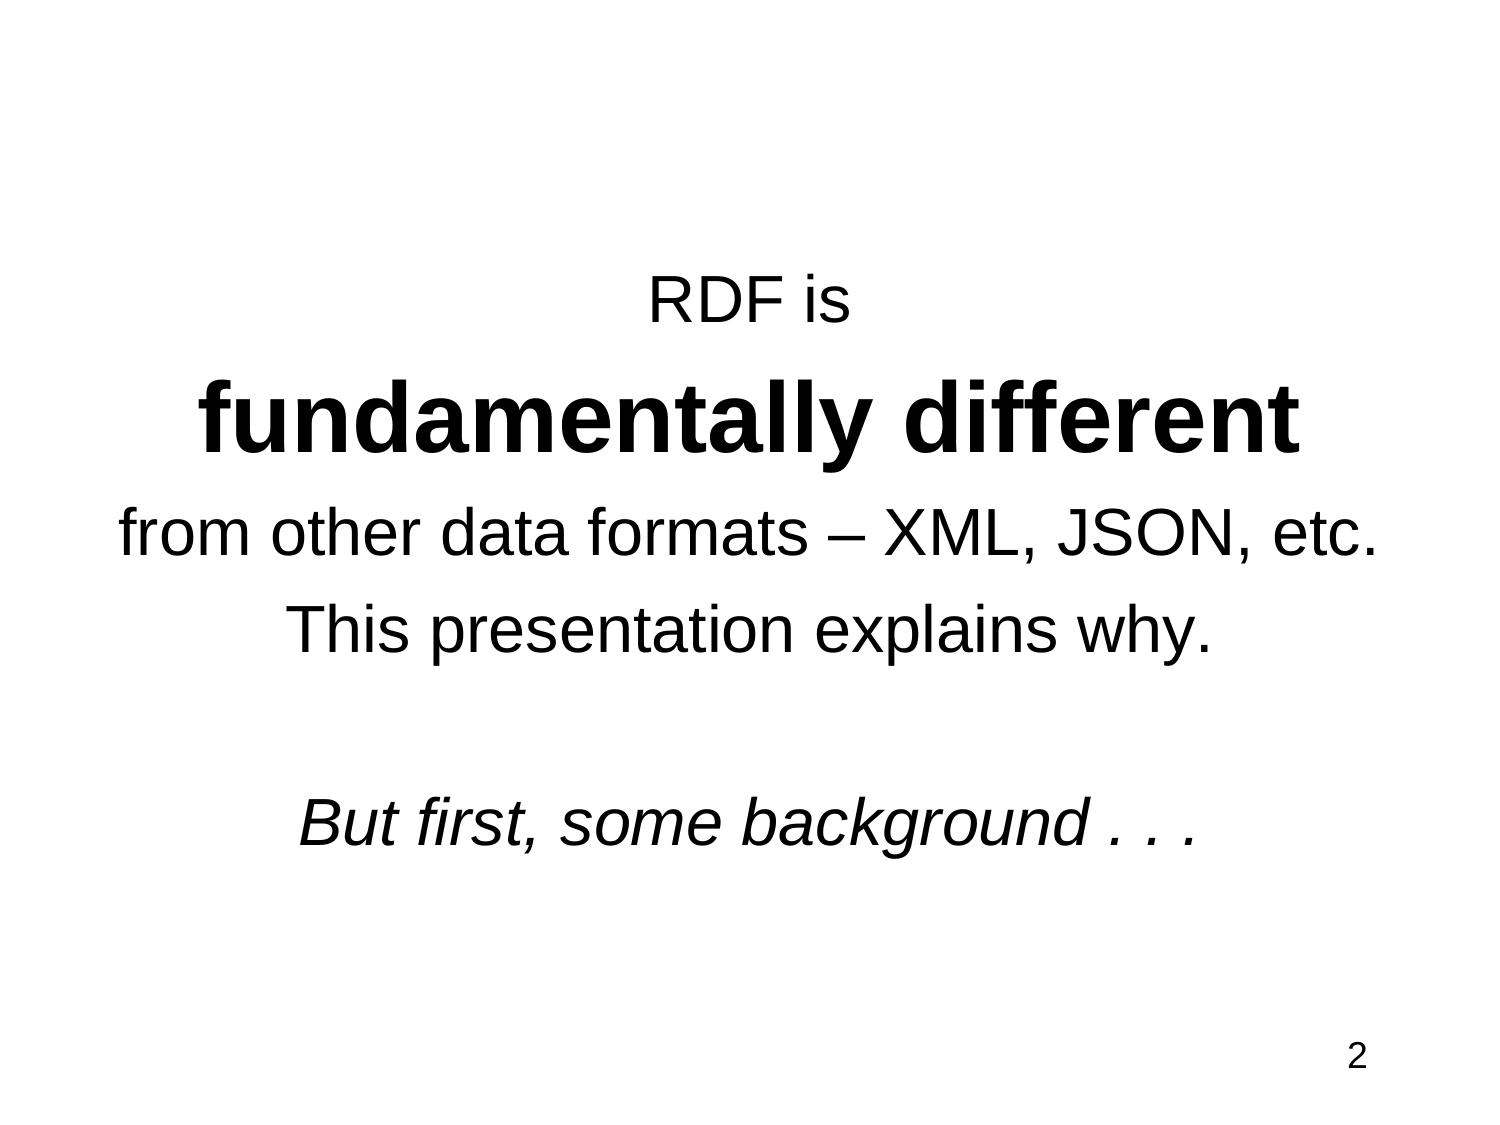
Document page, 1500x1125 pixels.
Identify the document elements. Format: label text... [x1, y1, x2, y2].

subtitle RDF is fundamentally different from other data formats – XML, JSON, etc. This presentation explains why. But first, some background . . . [75, 121, 1425, 993]
